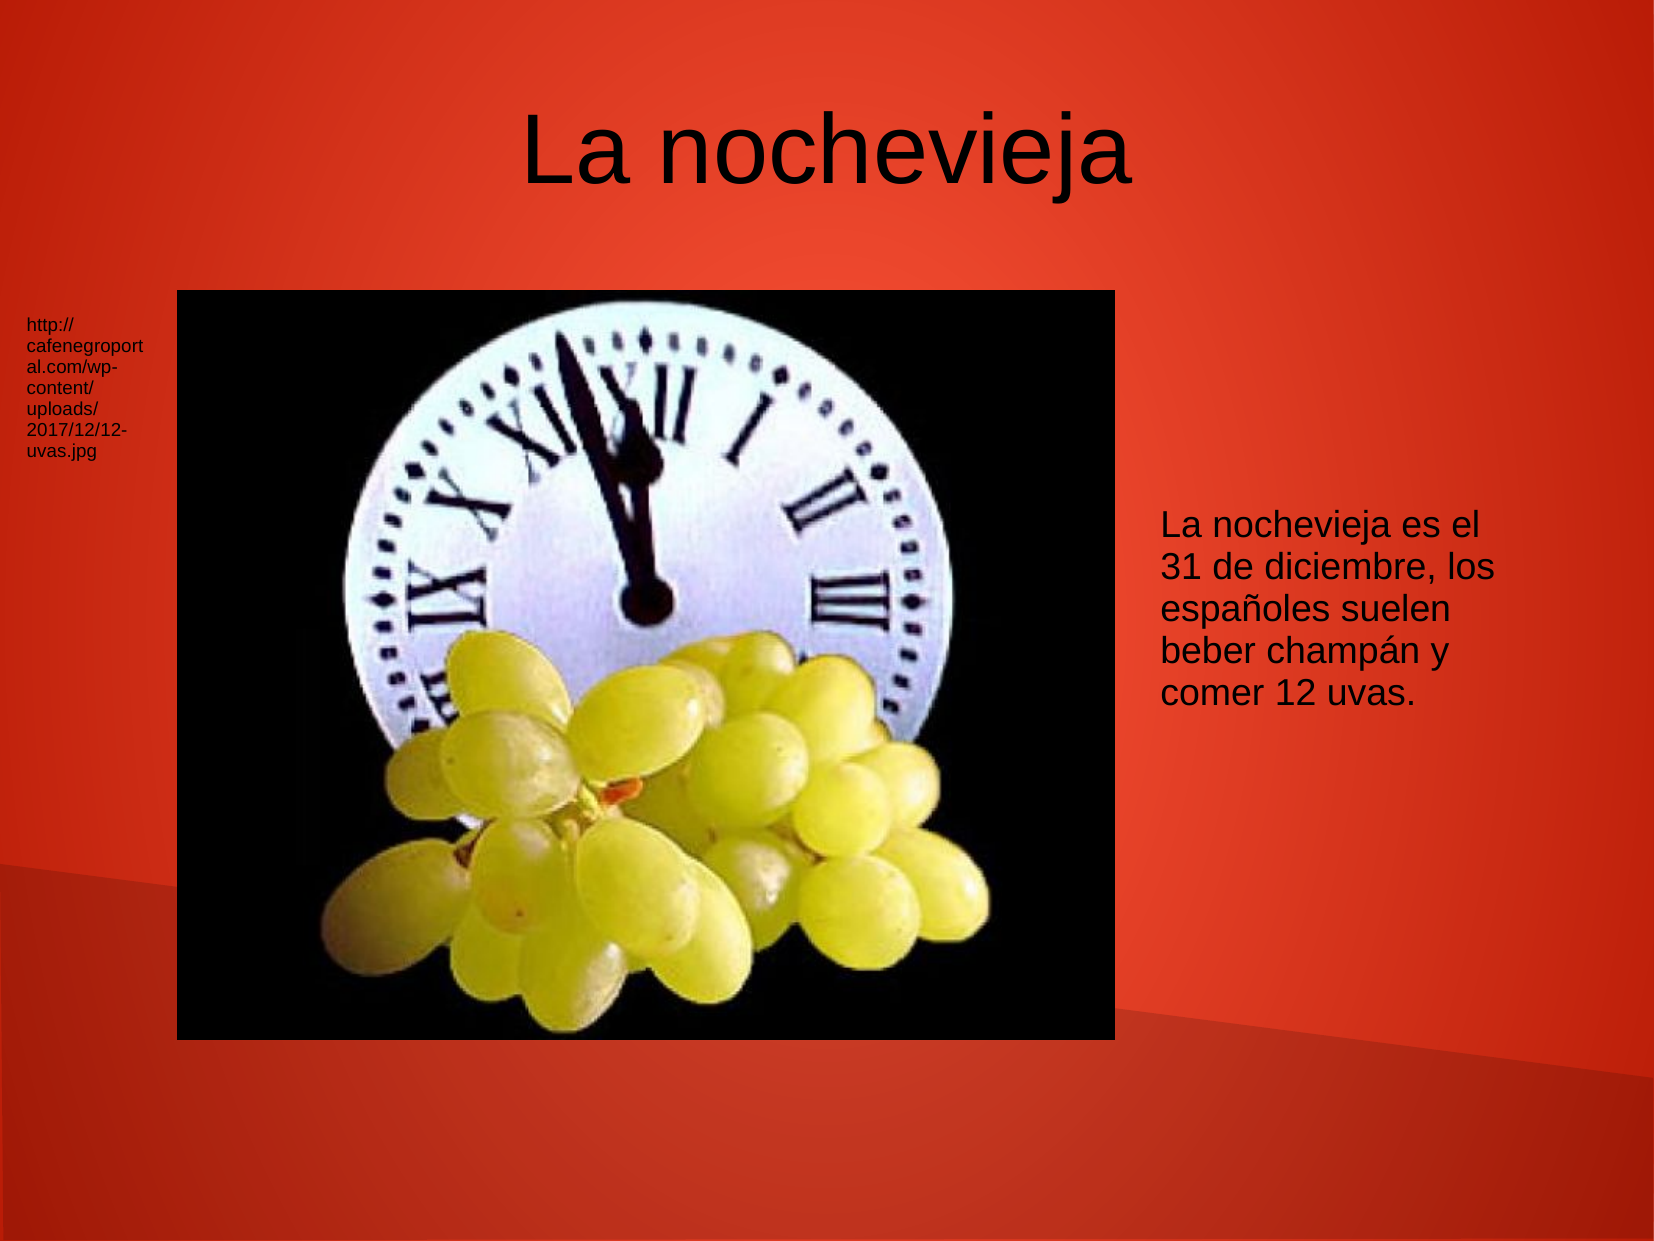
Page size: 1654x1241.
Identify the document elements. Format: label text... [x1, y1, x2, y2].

picture [177, 290, 1115, 1040]
title La nochevieja [82, 47, 1571, 252]
text_box http://cafenegroportal.com/wp-content/uploads/2017/12/12-uvas.jpg [11, 307, 166, 910]
text_box La nochevieja es el 31 de diciembre, los españoles suelen beber champán y comer 12 uvas. [1145, 496, 1536, 721]
